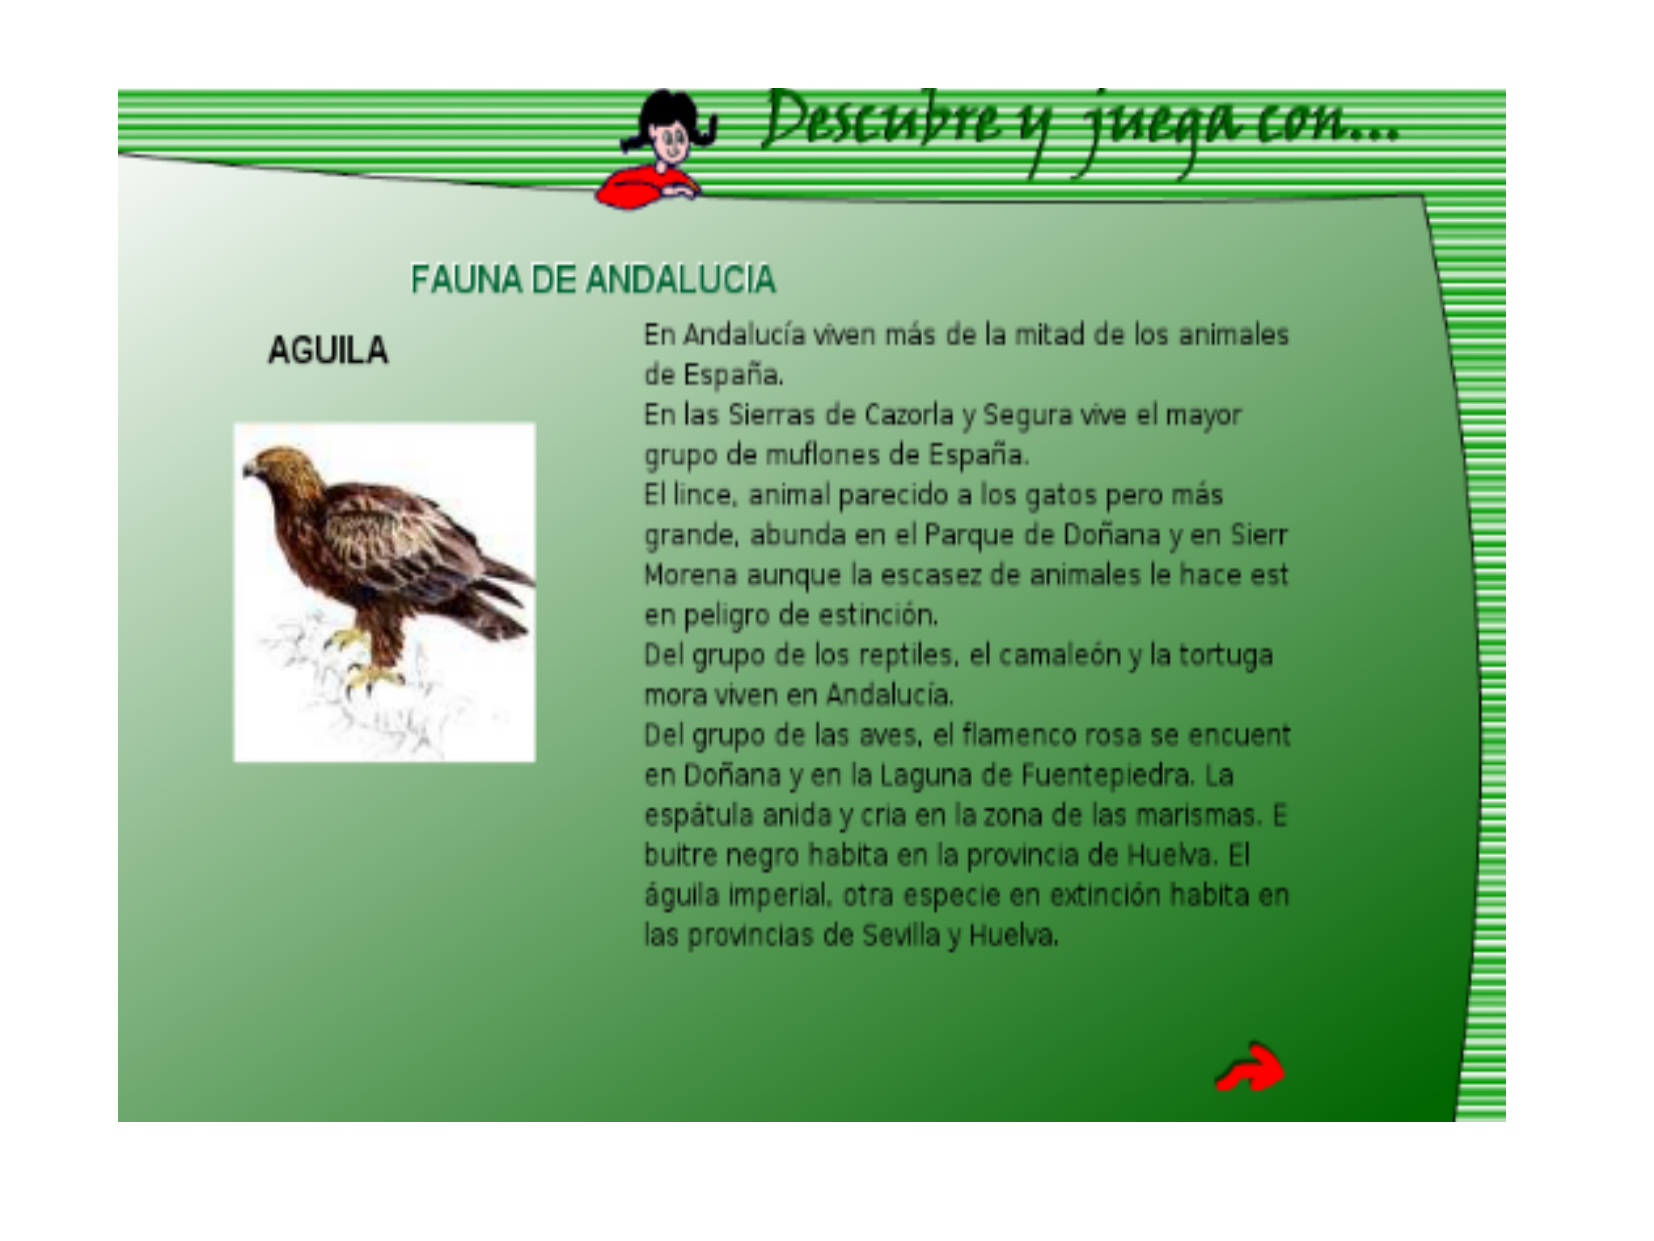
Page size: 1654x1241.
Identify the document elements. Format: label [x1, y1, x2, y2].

picture [118, 88, 1506, 1123]
